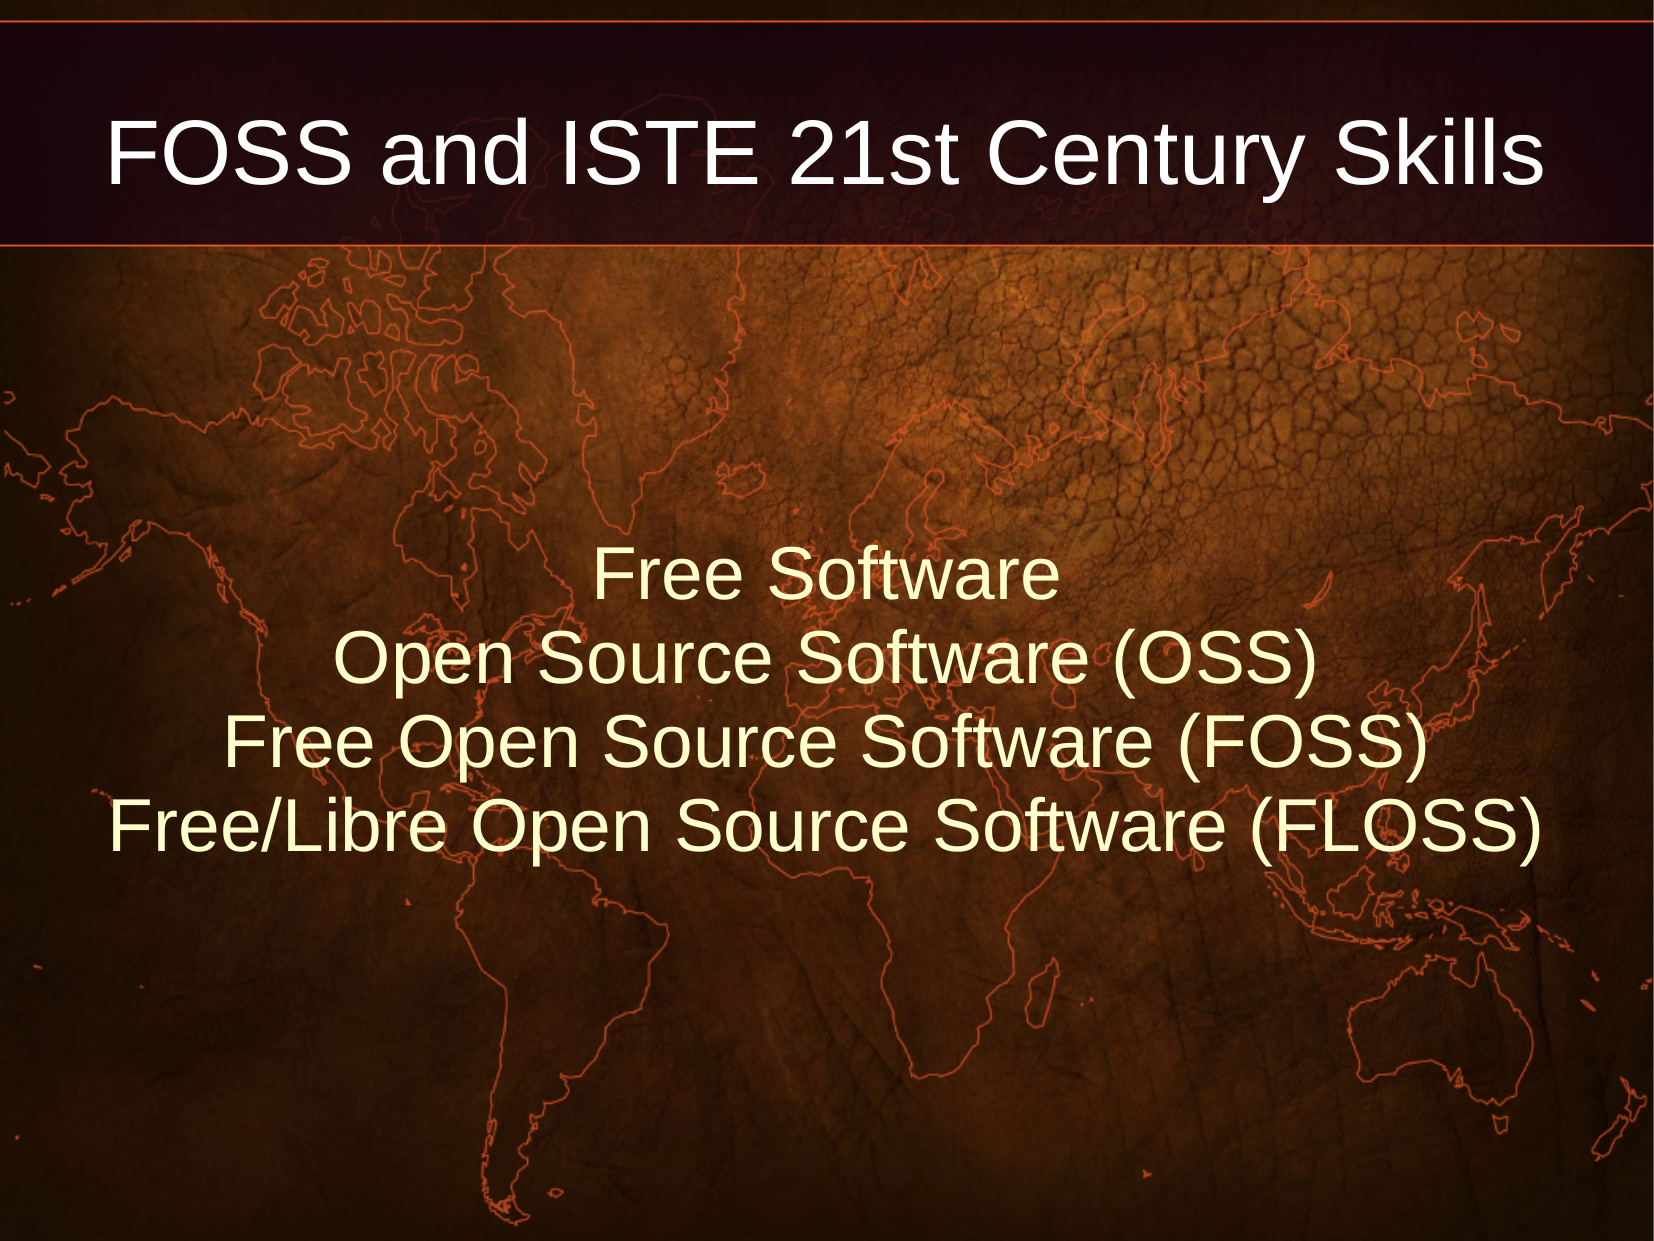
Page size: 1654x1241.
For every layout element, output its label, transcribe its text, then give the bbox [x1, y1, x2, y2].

picture [0, 0, 1654, 1241]
subtitle Free Software Open Source Software (OSS) Free Open Source Software (FOSS) Free/Libre Open Source Software (FLOSS) [82, 290, 1571, 1109]
title FOSS and ISTE 21st Century Skills [82, 49, 1571, 257]
